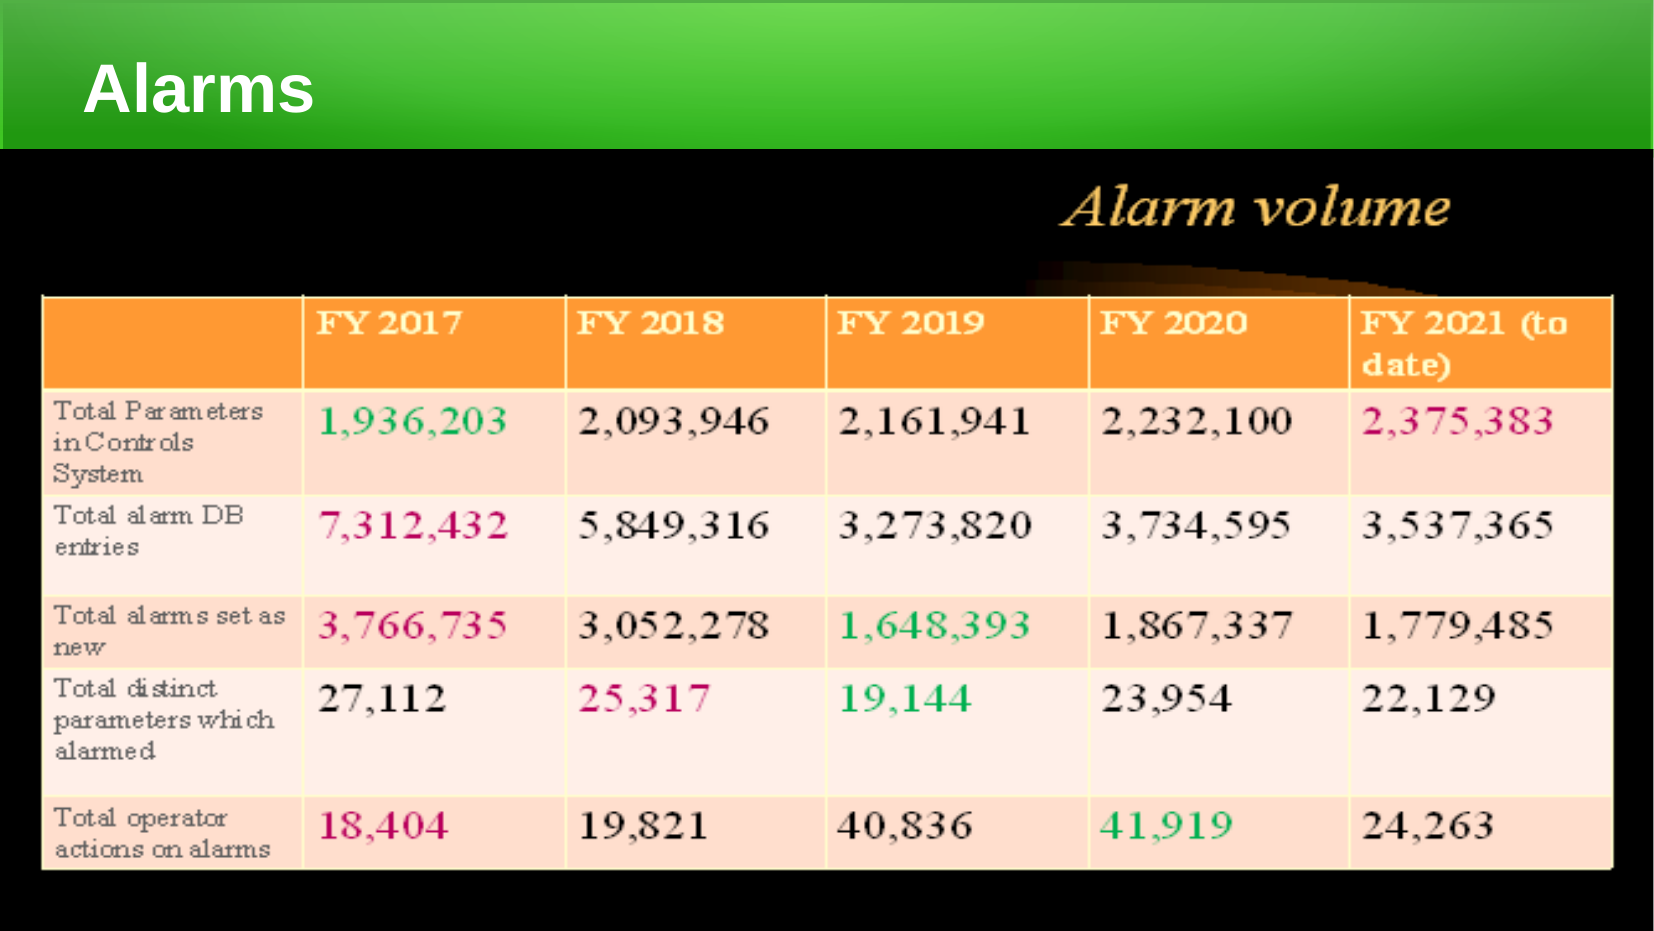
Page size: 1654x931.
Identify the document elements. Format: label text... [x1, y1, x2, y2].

title Alarms [82, 35, 1571, 142]
picture [0, 149, 1654, 931]
